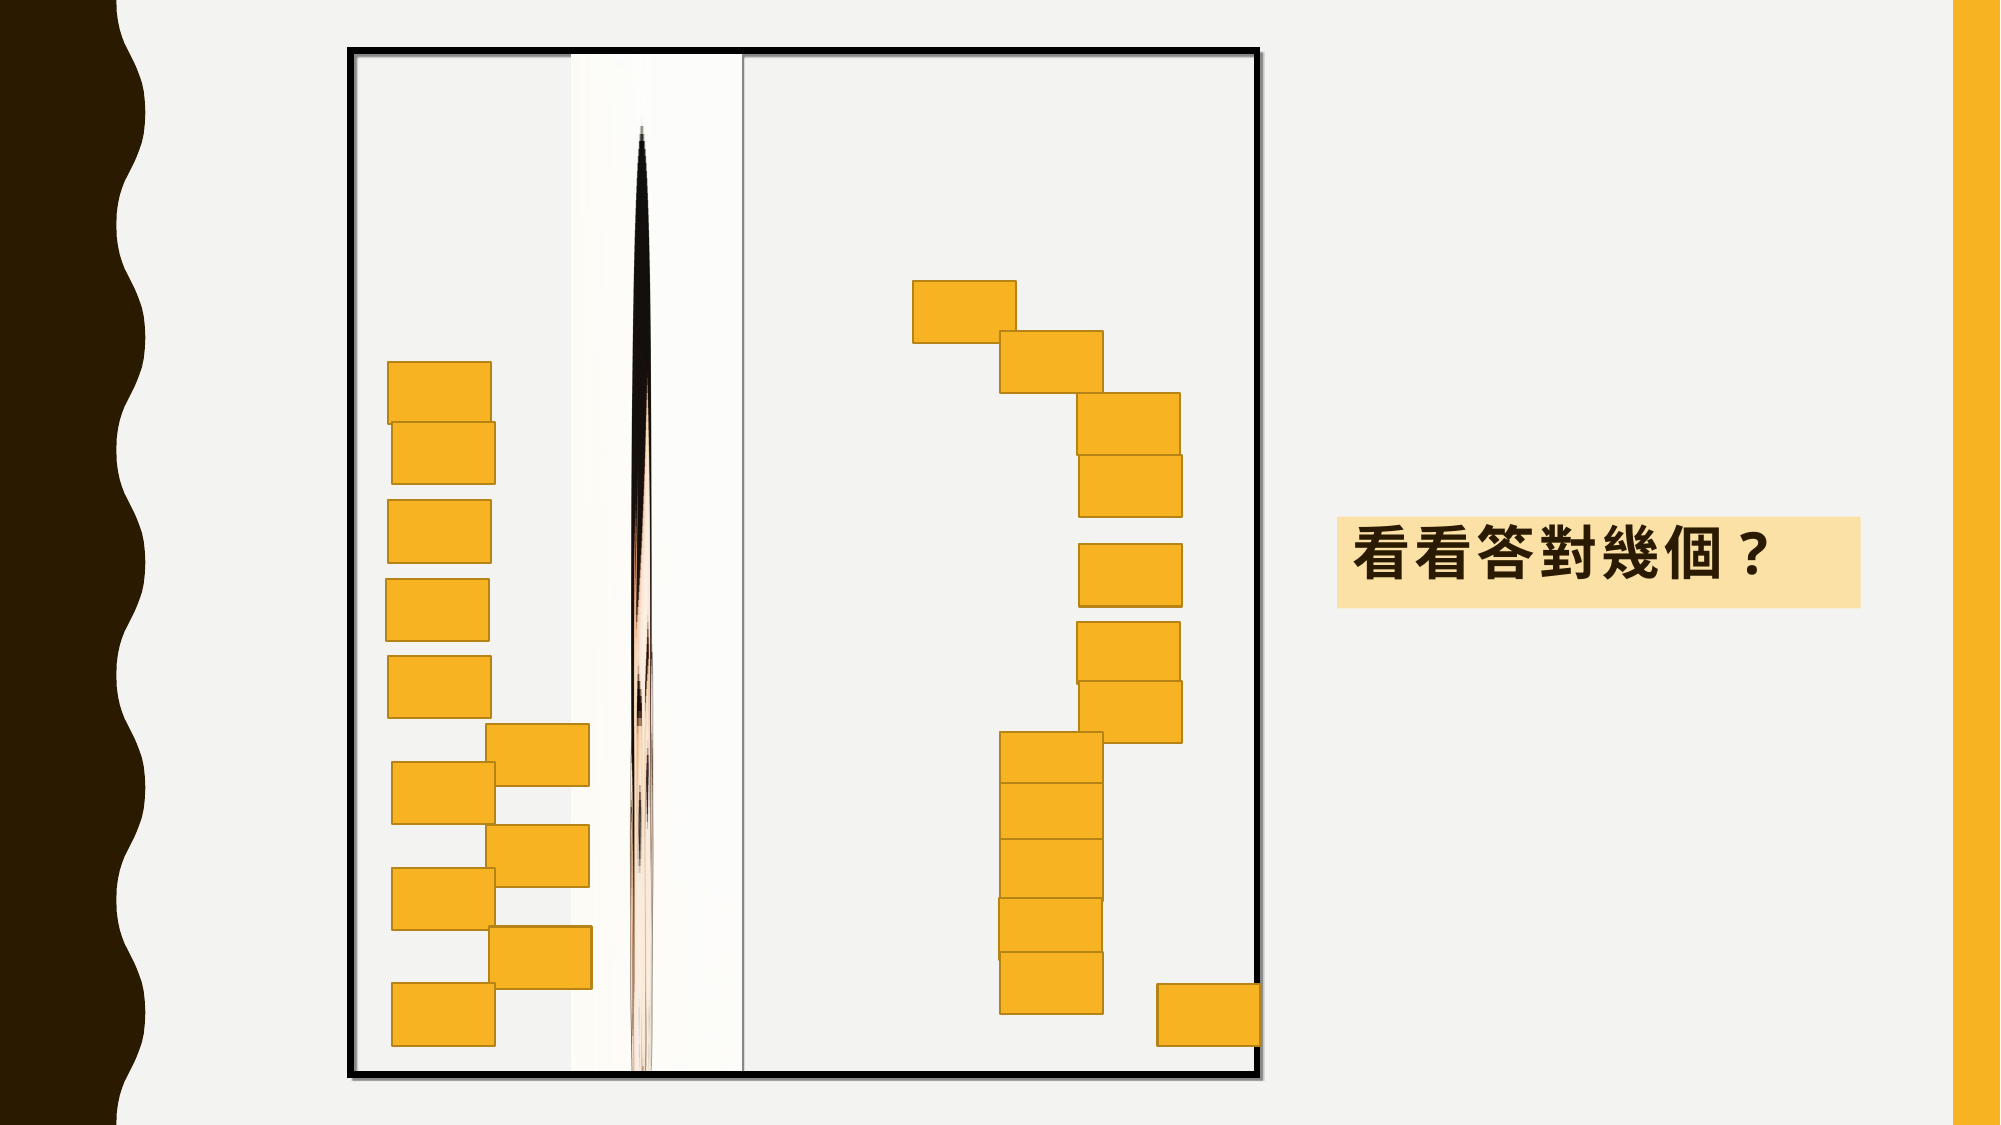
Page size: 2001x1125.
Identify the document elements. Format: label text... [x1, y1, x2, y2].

text_box [392, 825, 591, 1046]
text_box 會陰 [1150, 989, 1318, 1056]
text_box [386, 579, 489, 641]
text_box [388, 500, 491, 563]
text_box [999, 622, 1182, 1014]
text_box [1079, 544, 1182, 606]
picture [353, 53, 1254, 1072]
text_box [388, 656, 491, 718]
text_box [913, 281, 1182, 517]
text_box [1157, 984, 1260, 1046]
text_box [392, 724, 589, 824]
title 看看答對幾個? [1337, 516, 1861, 609]
text_box [388, 362, 495, 484]
